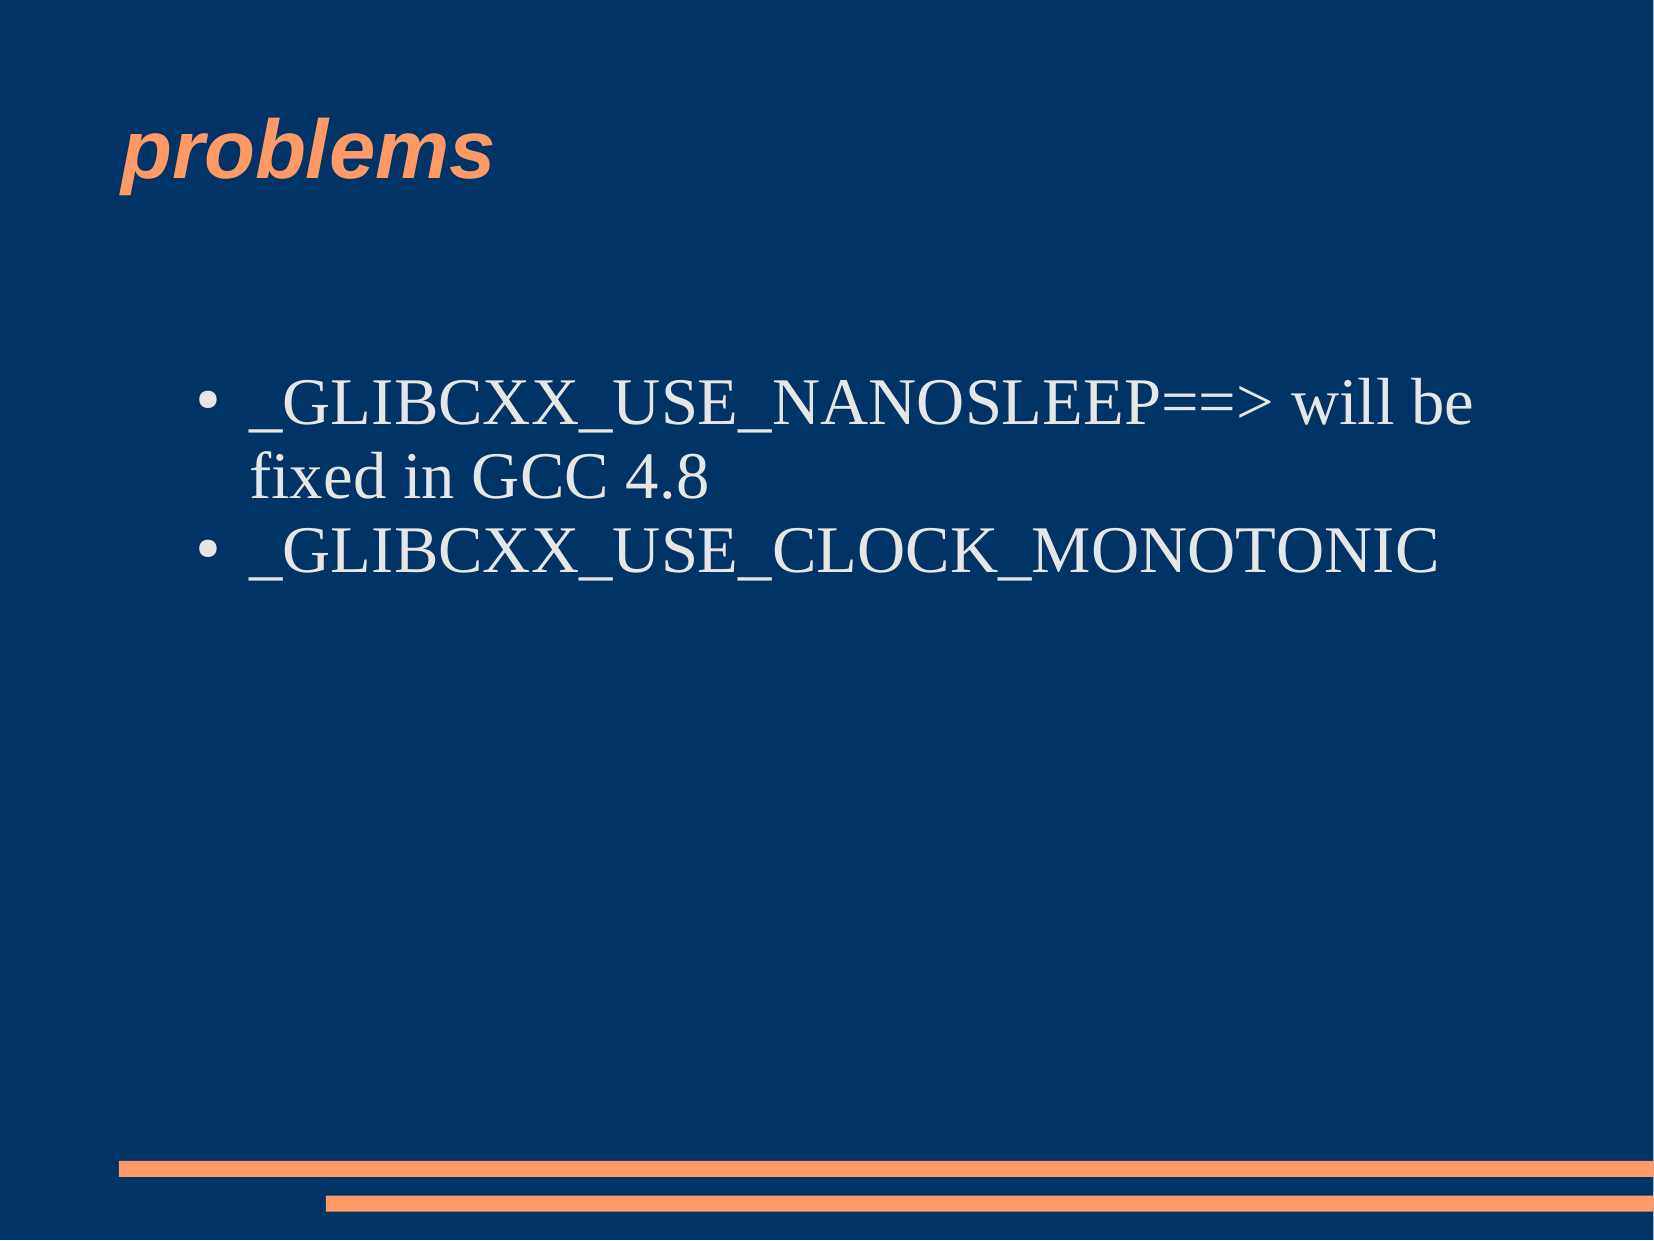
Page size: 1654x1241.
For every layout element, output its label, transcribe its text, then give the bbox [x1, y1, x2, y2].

title problems [121, 46, 1534, 254]
list _GLIBCXX_USE_NANOSLEEP==> will be fixed in GCC 4.8 _GLIBCXX_USE_CLOCK_MONOTONIC [178, 364, 1570, 1147]
